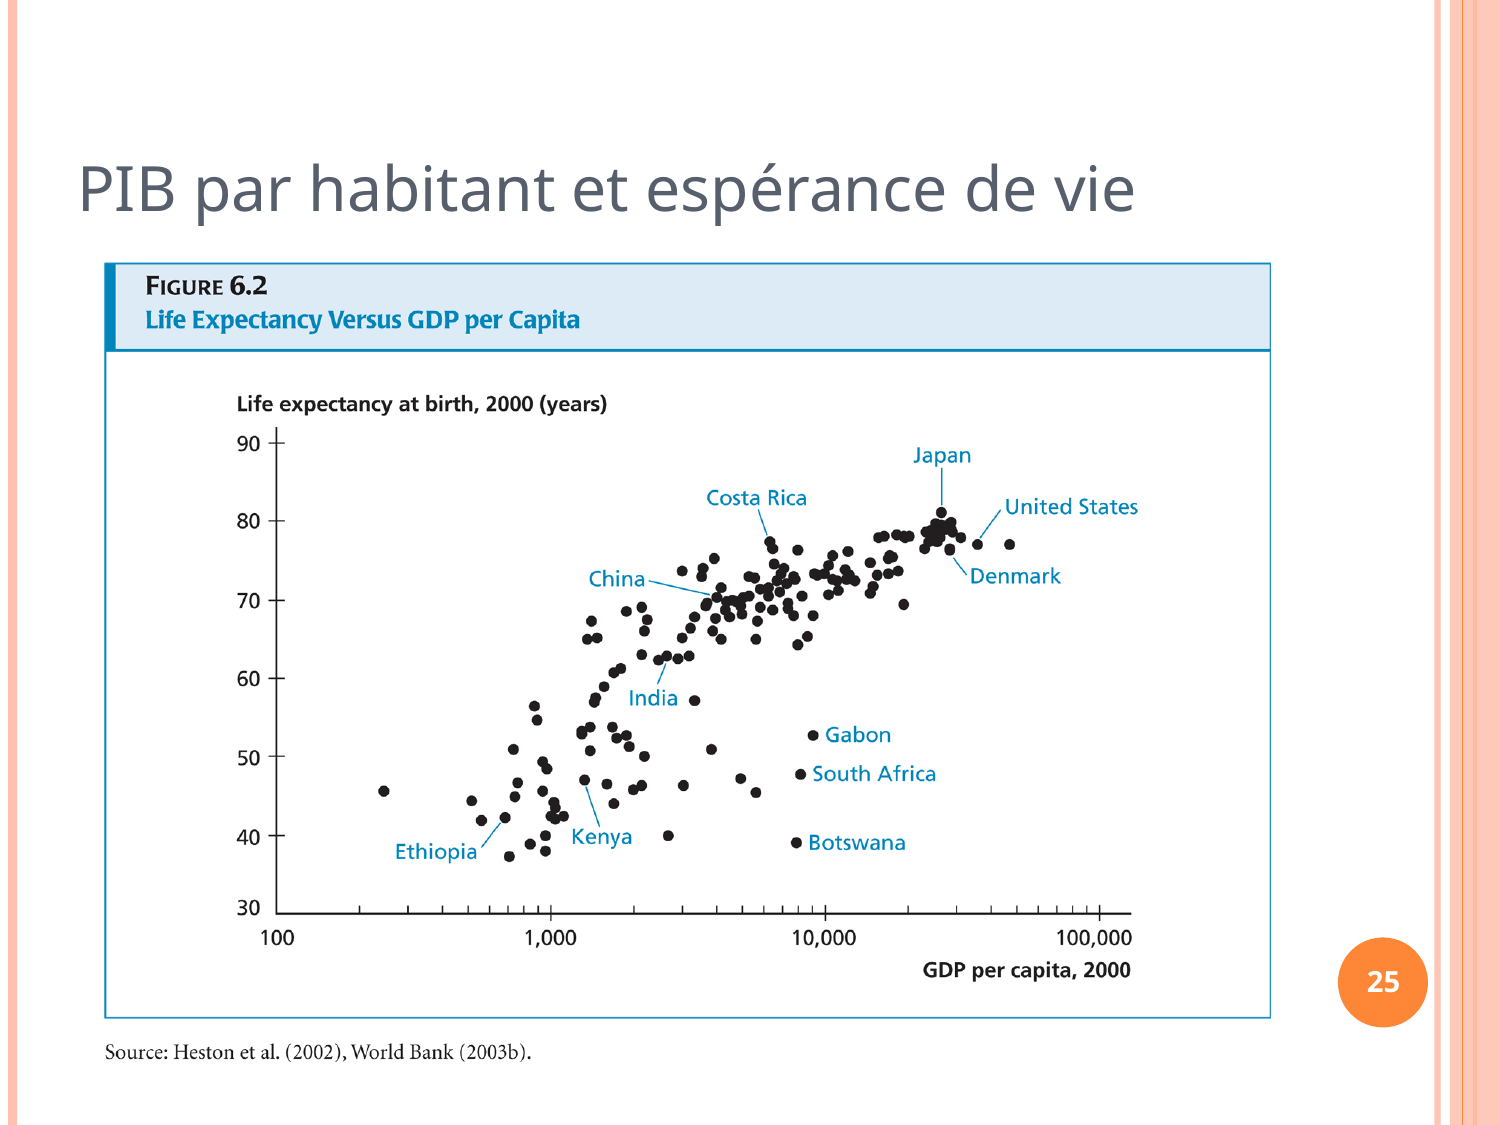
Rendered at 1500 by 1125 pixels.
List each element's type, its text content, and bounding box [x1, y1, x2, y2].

picture [104, 352, 1271, 1062]
slide_number <numéro> [1333, 940, 1434, 1027]
title PIB par habitant et espérance de vie [62, 37, 1450, 232]
picture [116, 265, 1271, 348]
